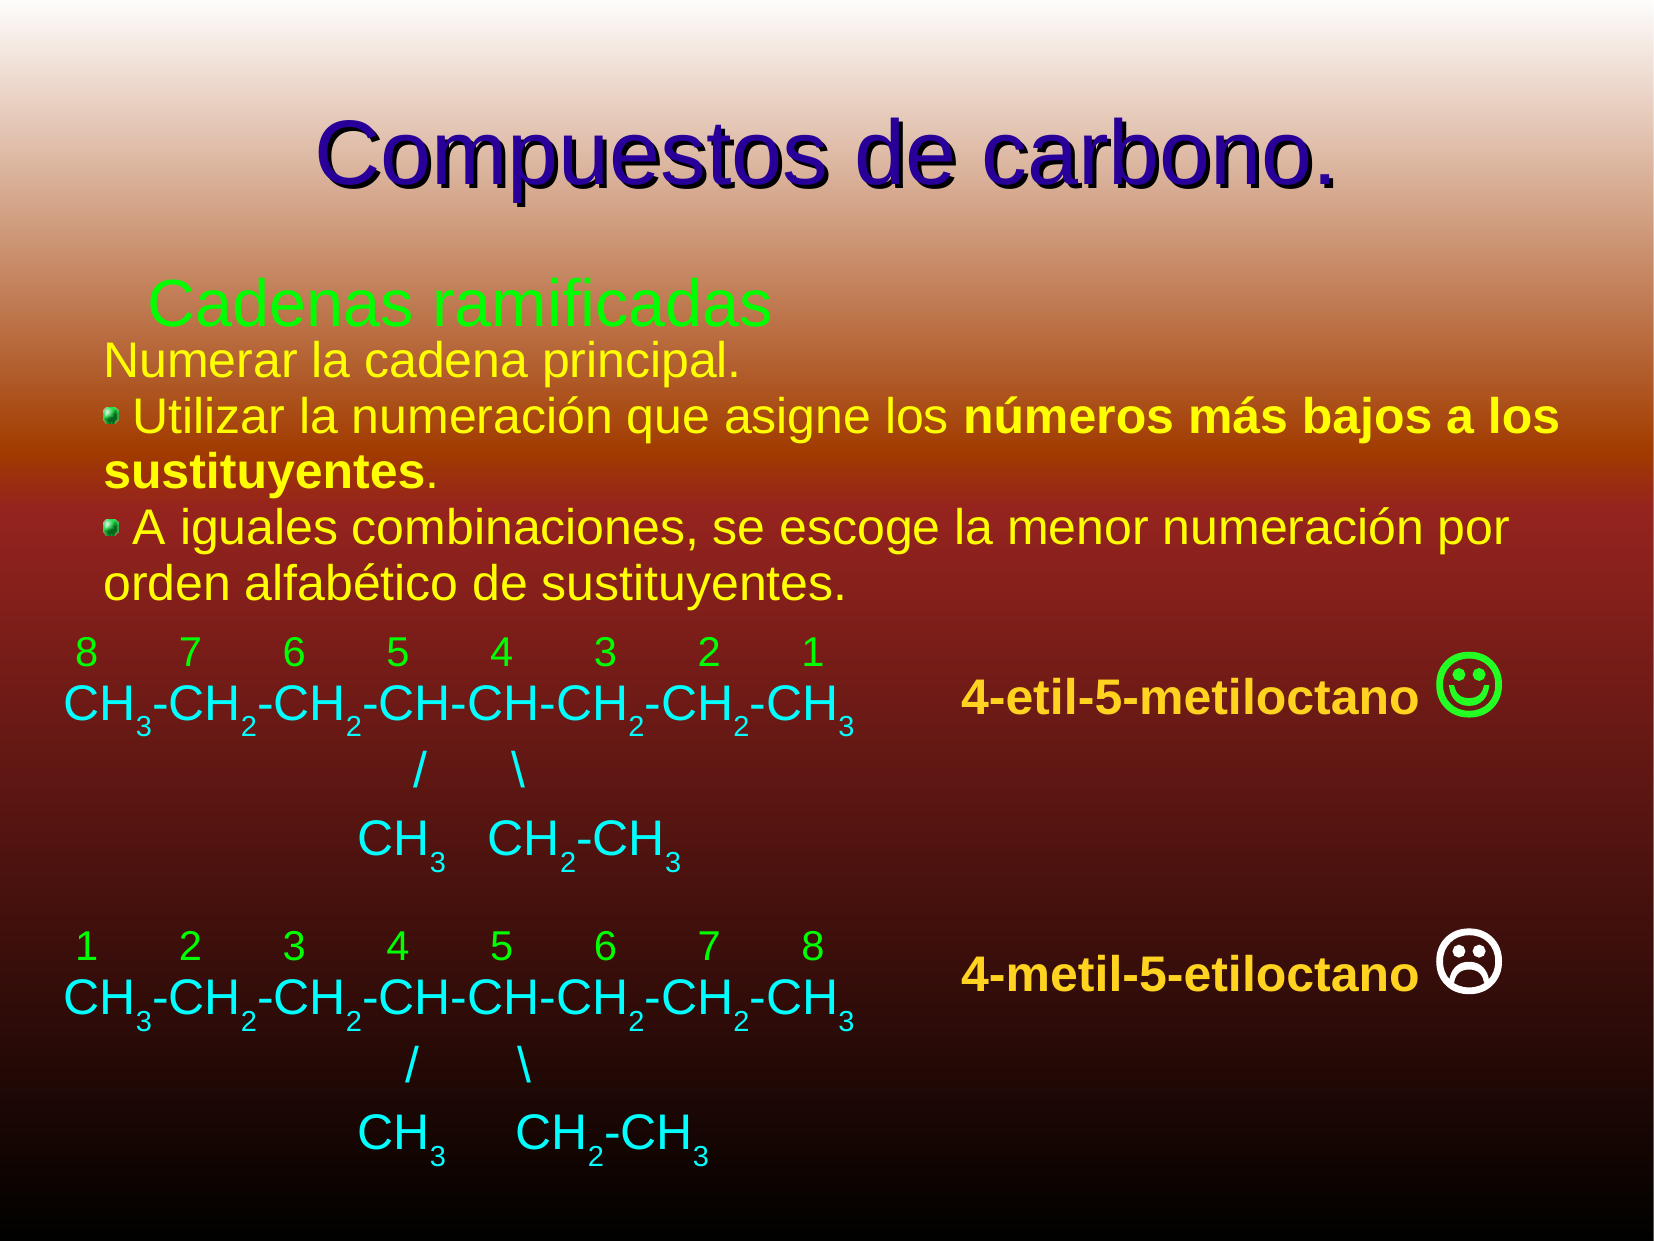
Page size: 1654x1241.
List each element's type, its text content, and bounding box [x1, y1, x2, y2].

text_box 4-etil-5-metiloctano  [946, 649, 1625, 757]
list Cadenas ramificadas [76, 265, 886, 355]
text_box 8 7 6 5 4 3 2 1 CH3-CH2-CH2-CH-CH-CH2-CH2-CH3 / \ CH3 CH2-CH3 [49, 620, 1241, 886]
text_box 1 2 3 4 5 6 7 8 CH3-CH2-CH2-CH-CH-CH2-CH2-CH3 / \ CH3 CH2-CH3 [49, 915, 1241, 1180]
text_box Numerar la cadena principal. Utilizar la numeración que asigne los números más bajos a los sustituyentes. A iguales combinaciones, se escoge la menor numeración por orden alfabético de sustituyentes. [88, 324, 1610, 622]
title Compuestos de carbono. [82, 49, 1571, 257]
text_box 4-metil-5-etiloctano  [1241, 926, 1625, 1034]
picture [0, 0, 1654, 1241]
